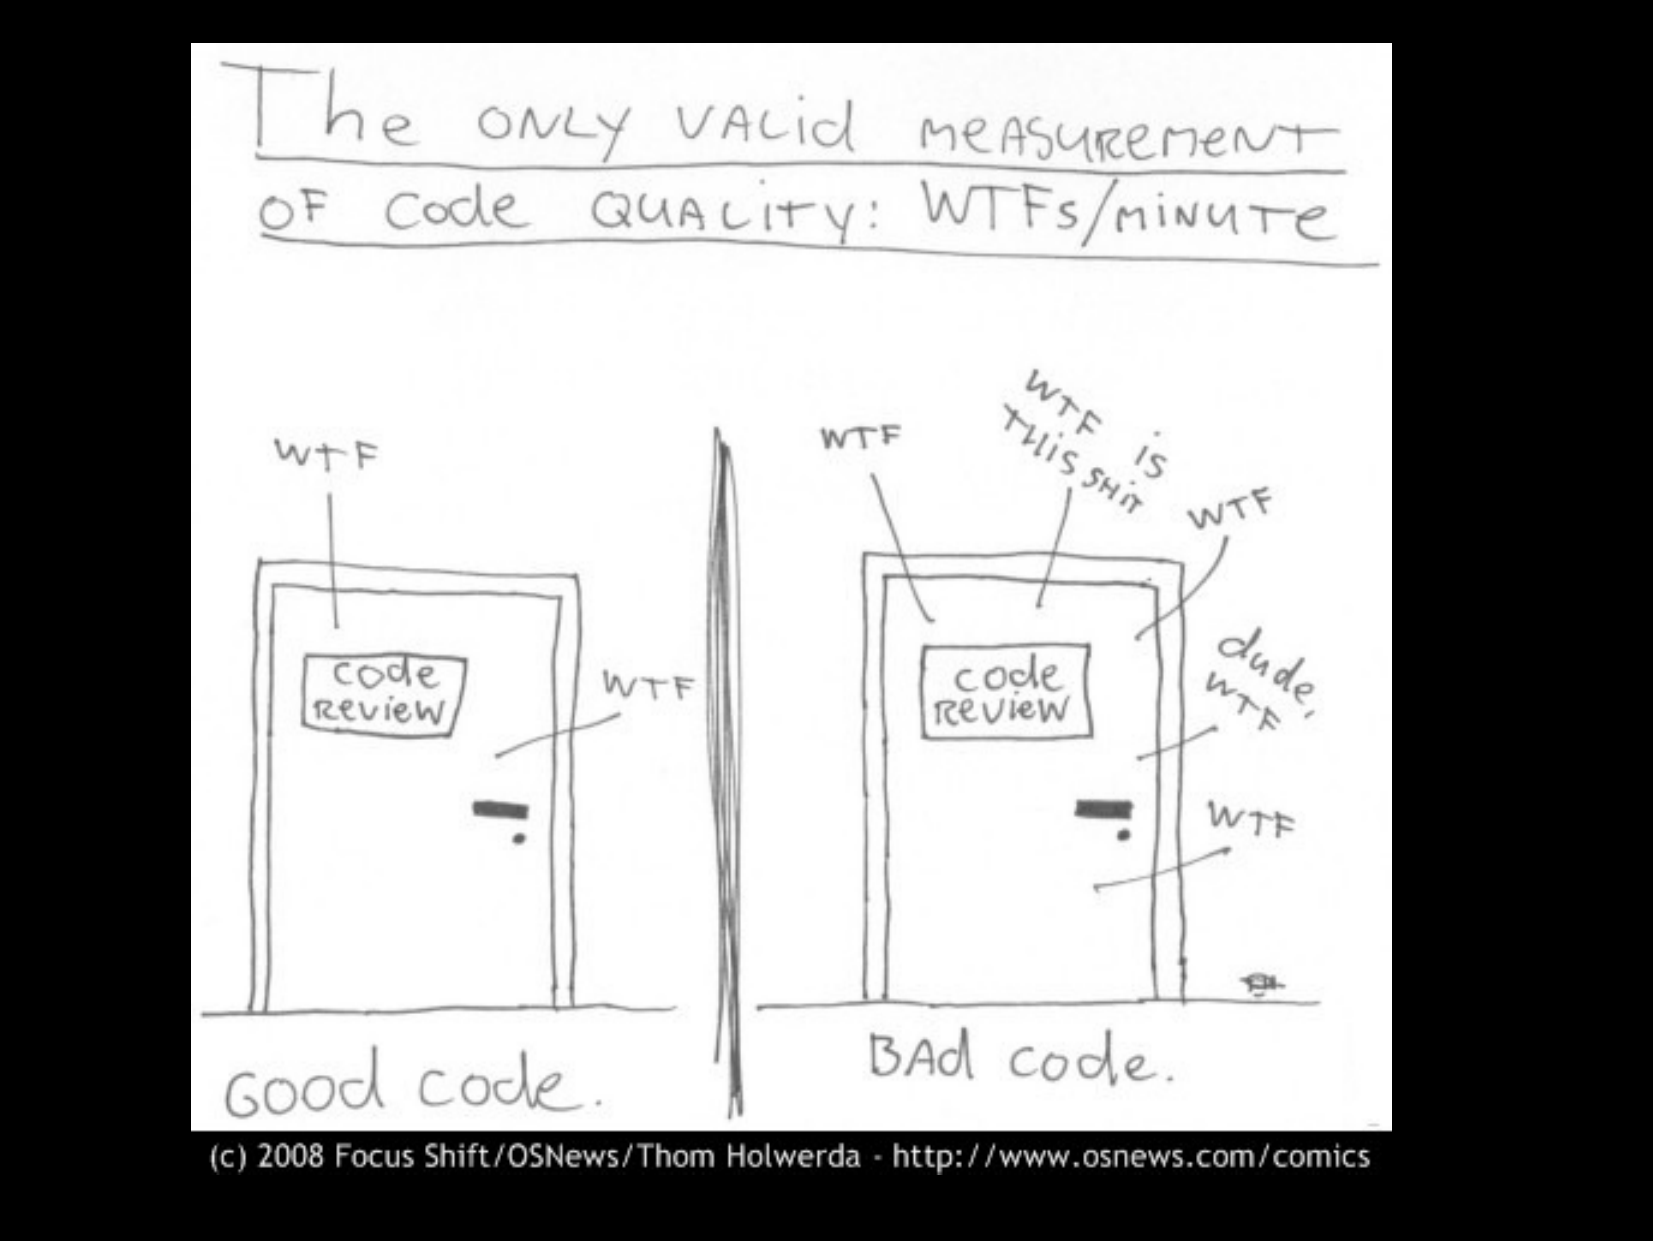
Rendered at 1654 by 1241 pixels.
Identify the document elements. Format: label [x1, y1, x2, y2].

picture [191, 43, 1392, 1175]
